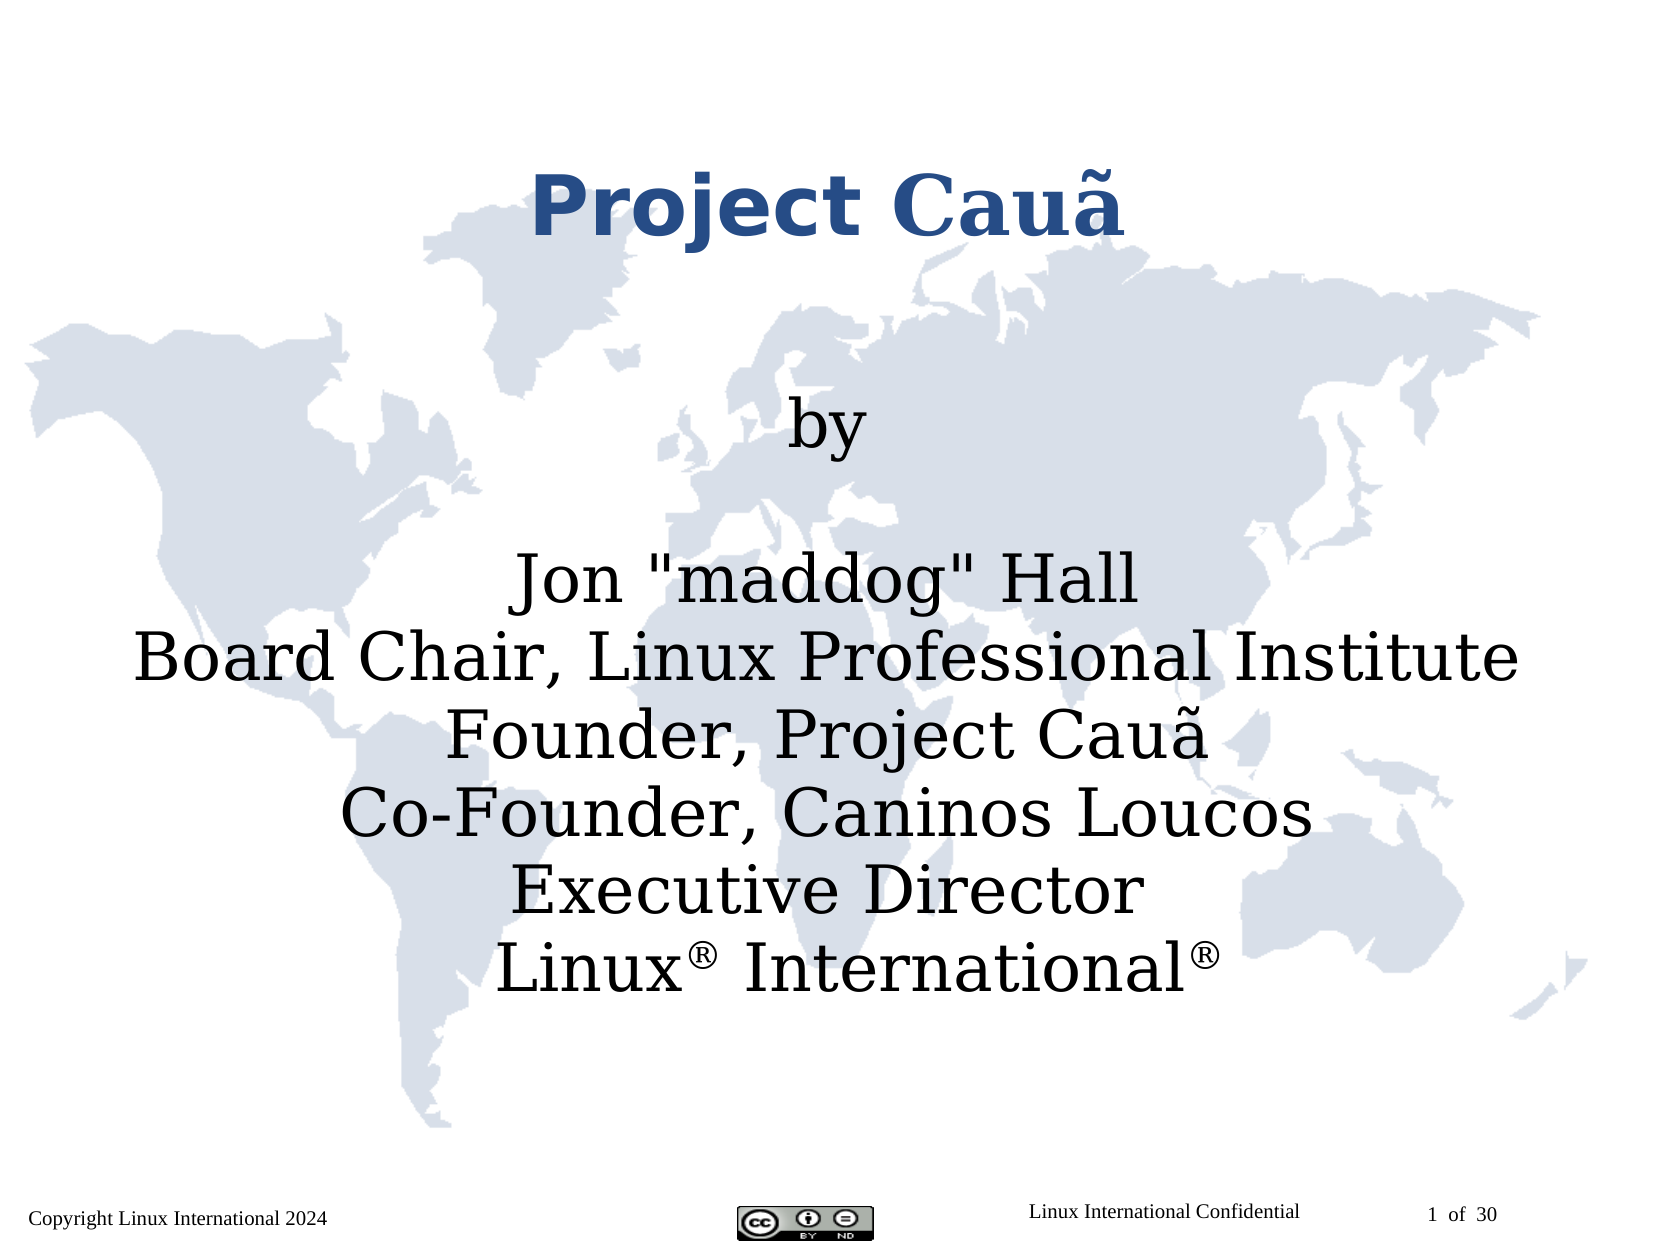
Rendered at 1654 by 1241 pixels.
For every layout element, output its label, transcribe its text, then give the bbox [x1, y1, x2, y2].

picture [0, 108, 1616, 1164]
picture [737, 1206, 874, 1241]
subtitle by Jon "maddog" Hall Board Chair, Linux Professional Institute Founder, Project Cauã Co-Founder, Caninos Loucos Executive Director Linux® International® [121, 344, 1534, 1127]
title Project Cauã [121, 84, 1534, 329]
